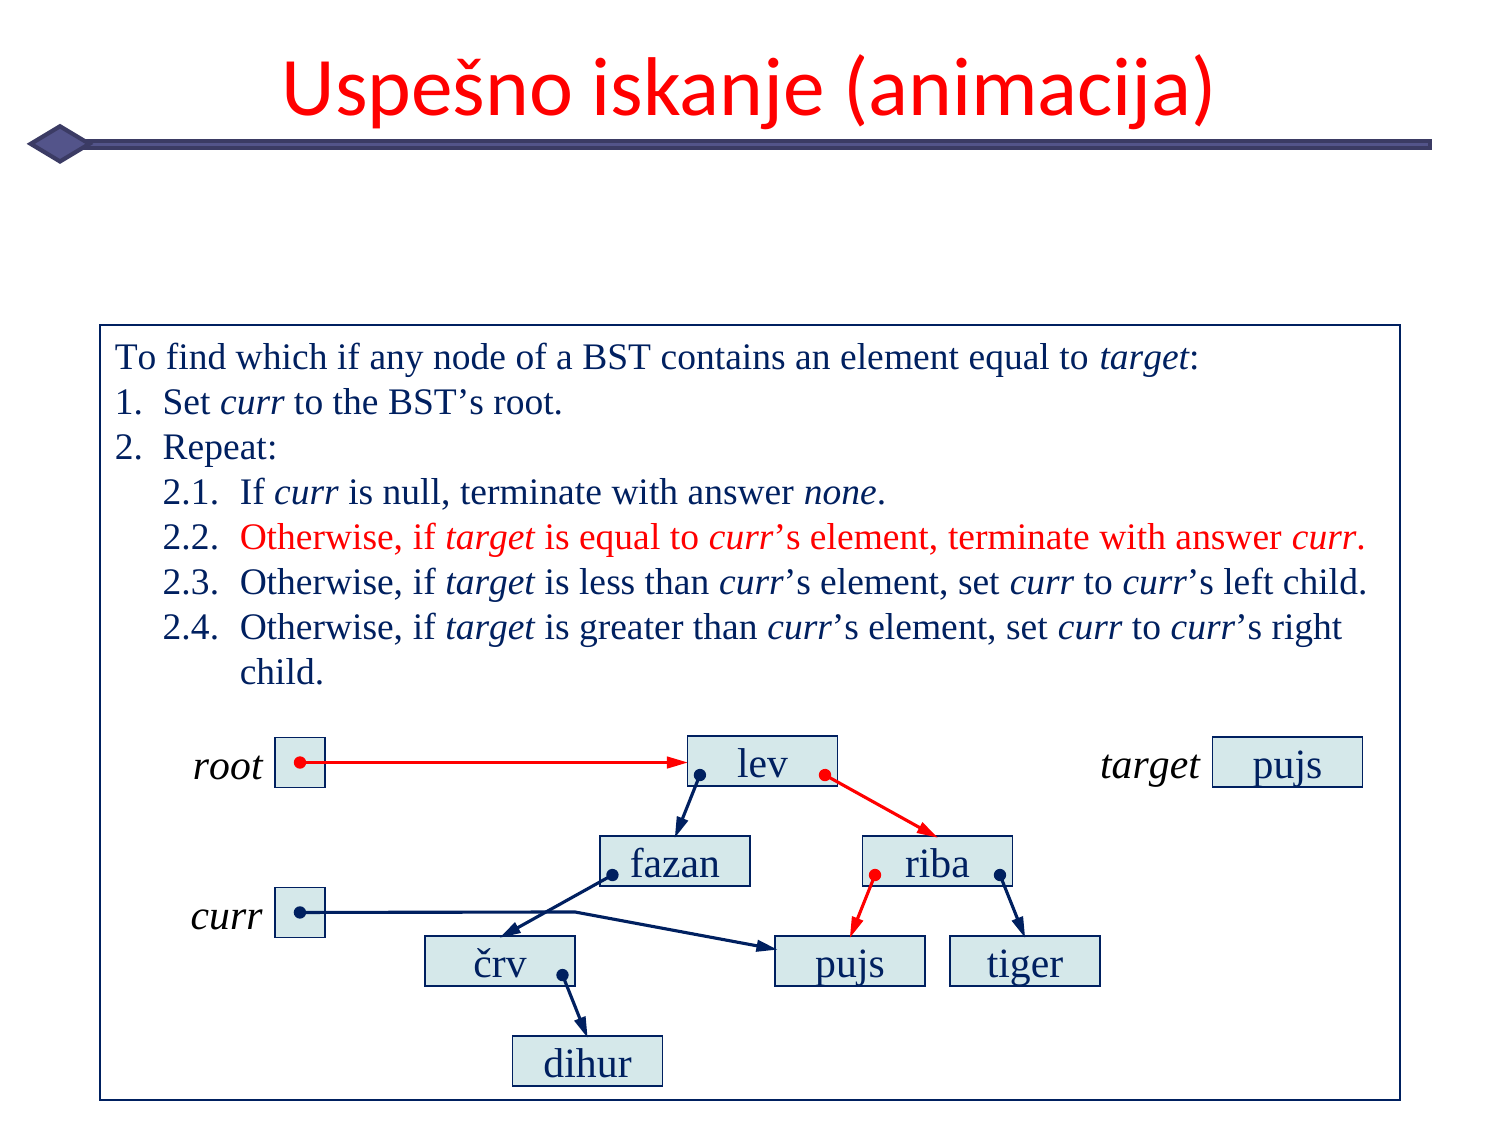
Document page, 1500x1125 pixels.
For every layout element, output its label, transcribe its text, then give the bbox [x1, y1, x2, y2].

text_box root [187, 737, 263, 788]
text_box curr [187, 887, 263, 938]
text_box [99, 700, 1401, 1100]
text_box To find which if any node of a BST contains an element equal to target: 1. Set curr to the BST’s root. 2. Repeat: 2.1. If curr is null, terminate with answer none. 2.2. Otherwise, if target is equal to curr’s element, terminate with answer curr. 2.3. Otherwise, if target is less than curr’s element, set curr to curr’s left child. 2.4. Otherwise, if target is greater than curr’s element, set curr to curr’s right child. [99, 324, 1401, 700]
text_box pujs [1212, 737, 1363, 788]
text_box riba [862, 835, 1013, 887]
text_box črv [425, 935, 576, 987]
title Uspešno iskanje (animacija) [75, 23, 1426, 141]
text_box dihur [512, 1036, 663, 1087]
text_box fazan [600, 835, 751, 887]
text_box pujs [774, 935, 926, 987]
text_box lev [687, 736, 838, 787]
text_box tiger [950, 935, 1101, 987]
text_box target [1087, 737, 1200, 788]
